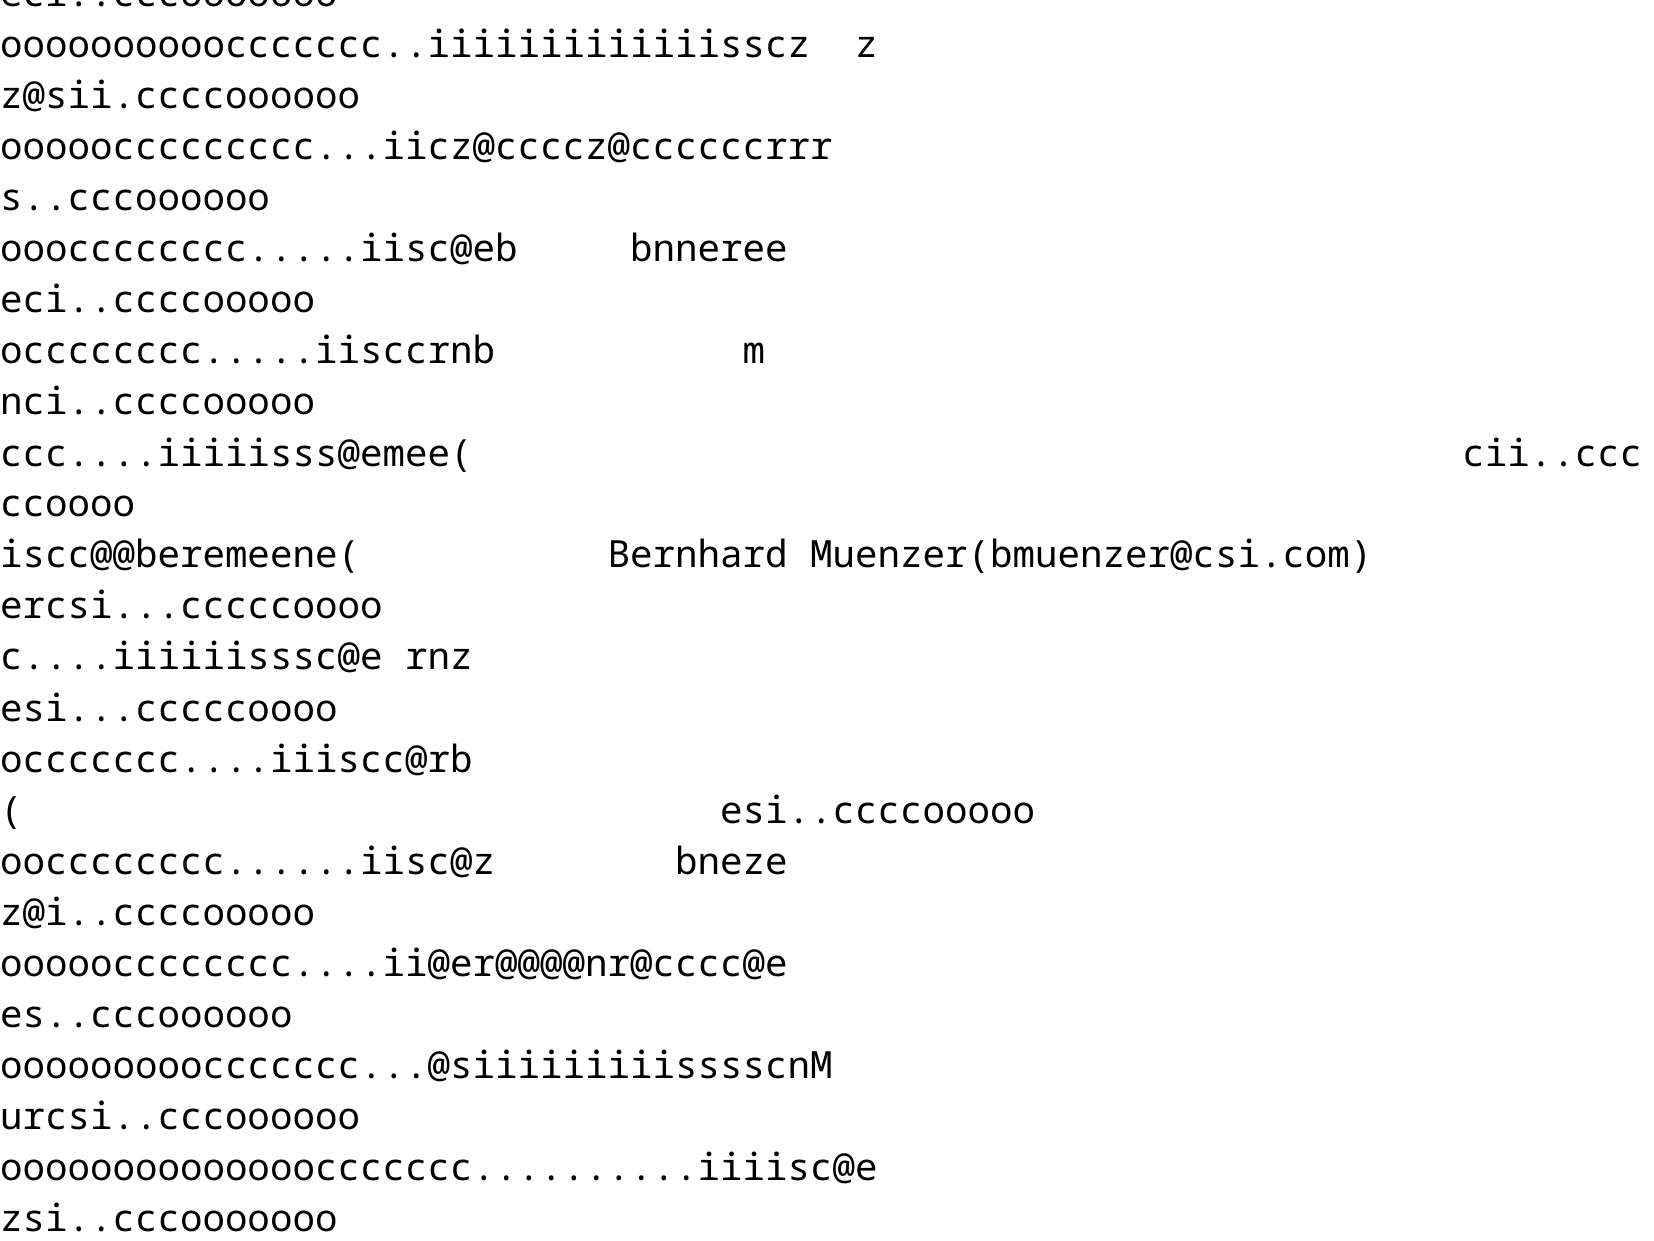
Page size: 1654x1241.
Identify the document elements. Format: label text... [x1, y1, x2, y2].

subtitle mmmmmmmmooooooooooooooooooooooooocccccccccc....is@zrre i.cccccccoooooooooommmmm mmmmmmoooooooooooooooooooooooccccccccccc.....iiscrr n@csi...ccccccoooooooooommm mmmmooooooooooooooooooooooccccccccccc....iiiss@n zMesii....cccccoooooooooom mmooooooooooooooooooooocccccccccc....iisssssc@rn erccsiiiii..ccccooooooooo moooooooooooooooooocccccccc.......iis@e uMeu r e r@@@ezs..cccoooooooo oooooooooooooooccccccc.........iiiisc@z e eci..cccooooooo ooooooooooccccccc..iiiiiiiiiiiiisscz z z@sii.ccccoooooo oooooccccccccc...iicz@ccccz@ccccccrrr s..cccoooooo ooocccccccc.....iisc@eb bnneree eci..ccccooooo occcccccc.....iisccrnb m nci..ccccooooo ccc....iiiiisss@emee( cii..cccccoooo iscc@@beremeene( Bernhard Muenzer(bmuenzer@csi.com) ercsi...cccccoooo c....iiiiiisssc@e rnz esi...cccccoooo occccccc....iiiscc@rb ( esi..ccccooooo oocccccccc......iisc@z bneze z@i..ccccooooo ooooocccccccc....ii@er@@@@nr@cccc@e es..cccoooooo oooooooooccccccc...@siiiiiiiiisssscnM urcsi..cccoooooo ooooooooooooooccccccc..........iiiisc@e zsi..cccooooooo mooooooooooooooooocccccccc.......iiis@ nu er eznri.cccoooooooo mmoooooooooooooooooooocccccccccc....issc@ccc@@rn er@cssiiiss..cccooooooooo mmmmoooooooooooooooooooooccccccccccc....iiiisc@z rrsii.....ccccoooooooooom mmmmmooooooooooooooooooooooocccccccccccc....iis@rz rrcsi....ccccccoooooooooomm mmmmmmmmoooooooooooooooooooooooocccccccccc....iisceeeusi..cccccccooooooooommmmm [0, 49, 1651, 1109]
